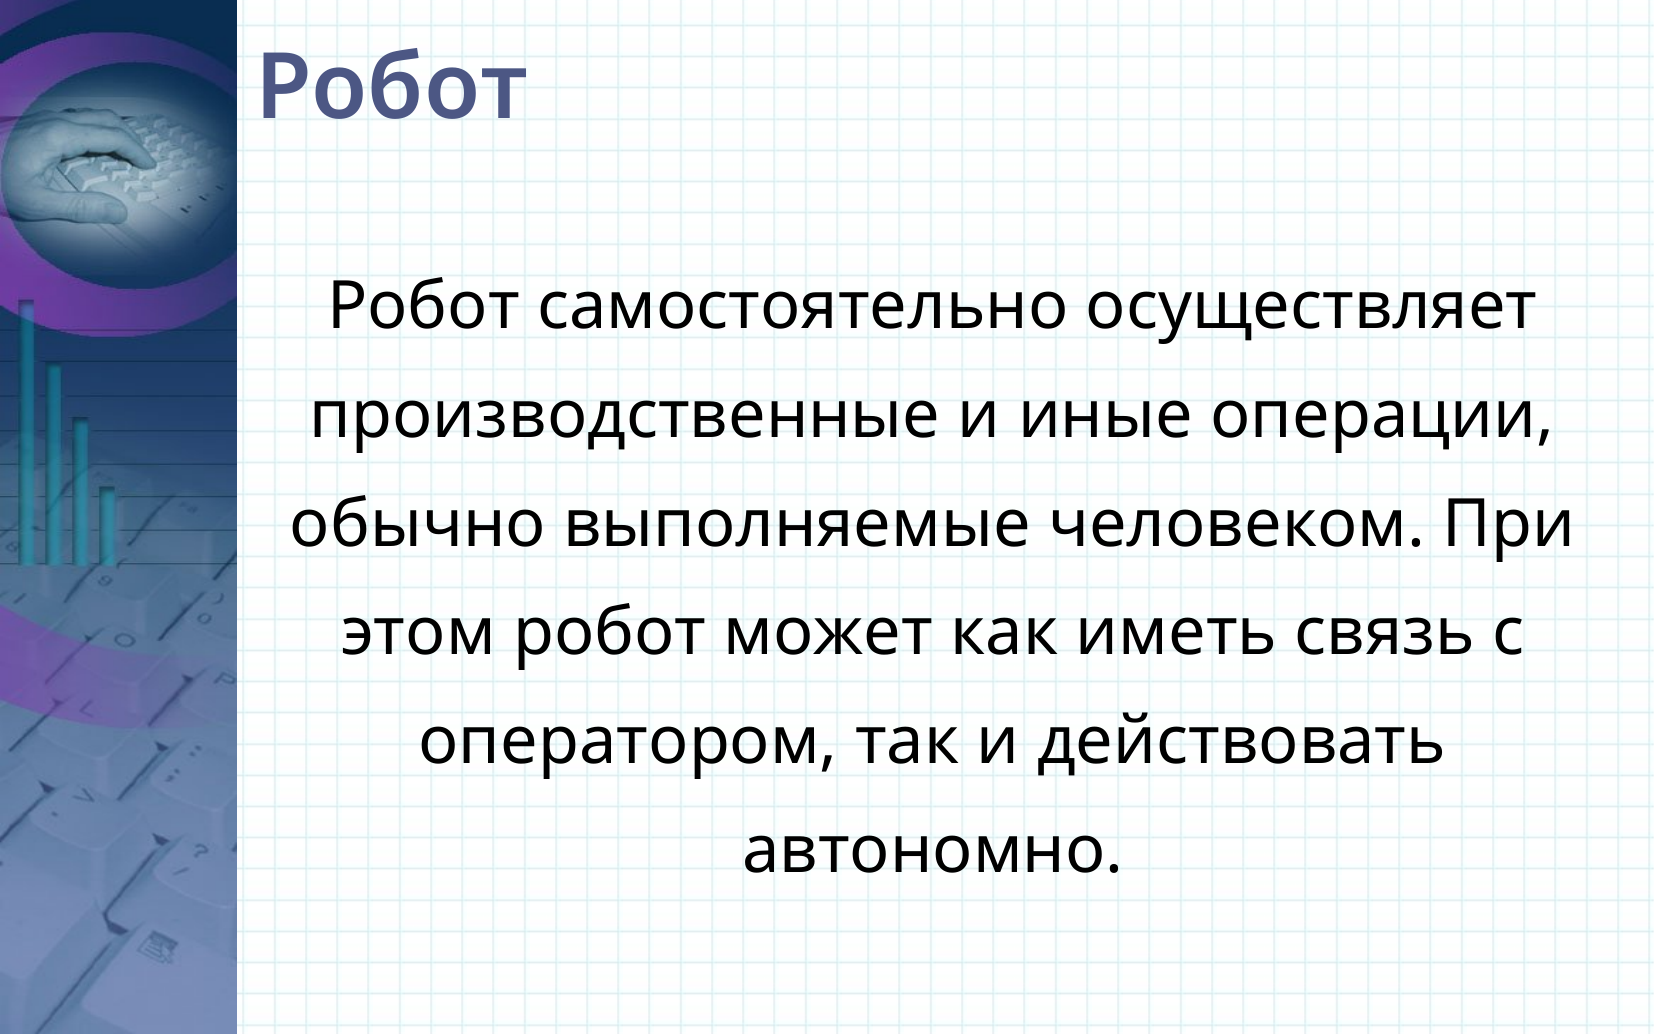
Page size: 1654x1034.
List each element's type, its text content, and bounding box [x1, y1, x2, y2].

picture [0, 0, 1654, 1034]
subtitle Робот самостоятельно осуществляет производственные и иные операции, обычно выполняемые человеком. При этом робот может как иметь связь с оператором, так и действовать автономно. [206, 98, 1625, 1033]
title Робот [254, 0, 1640, 170]
